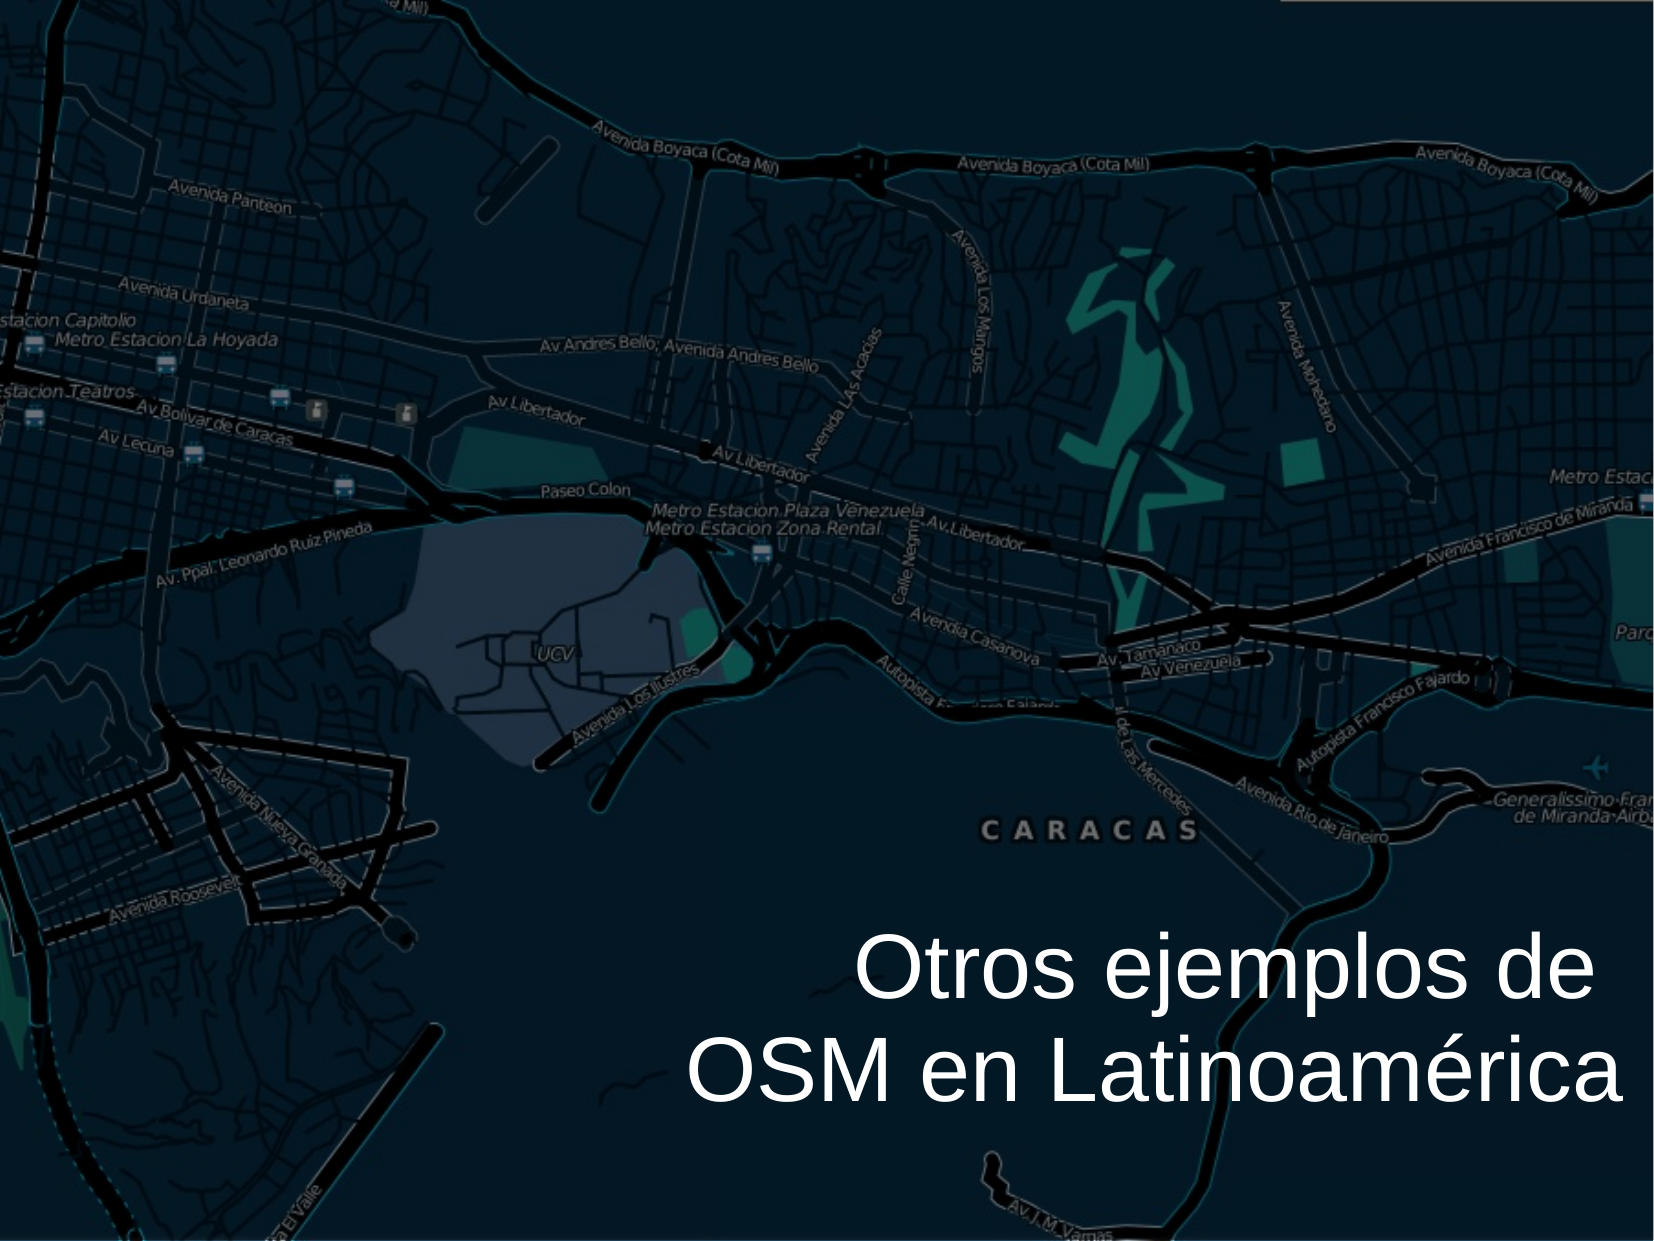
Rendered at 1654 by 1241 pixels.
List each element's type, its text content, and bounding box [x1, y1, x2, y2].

title Otros ejemplos de OSM en Latinoamérica [59, 915, 1625, 1123]
picture [0, 0, 1653, 1241]
